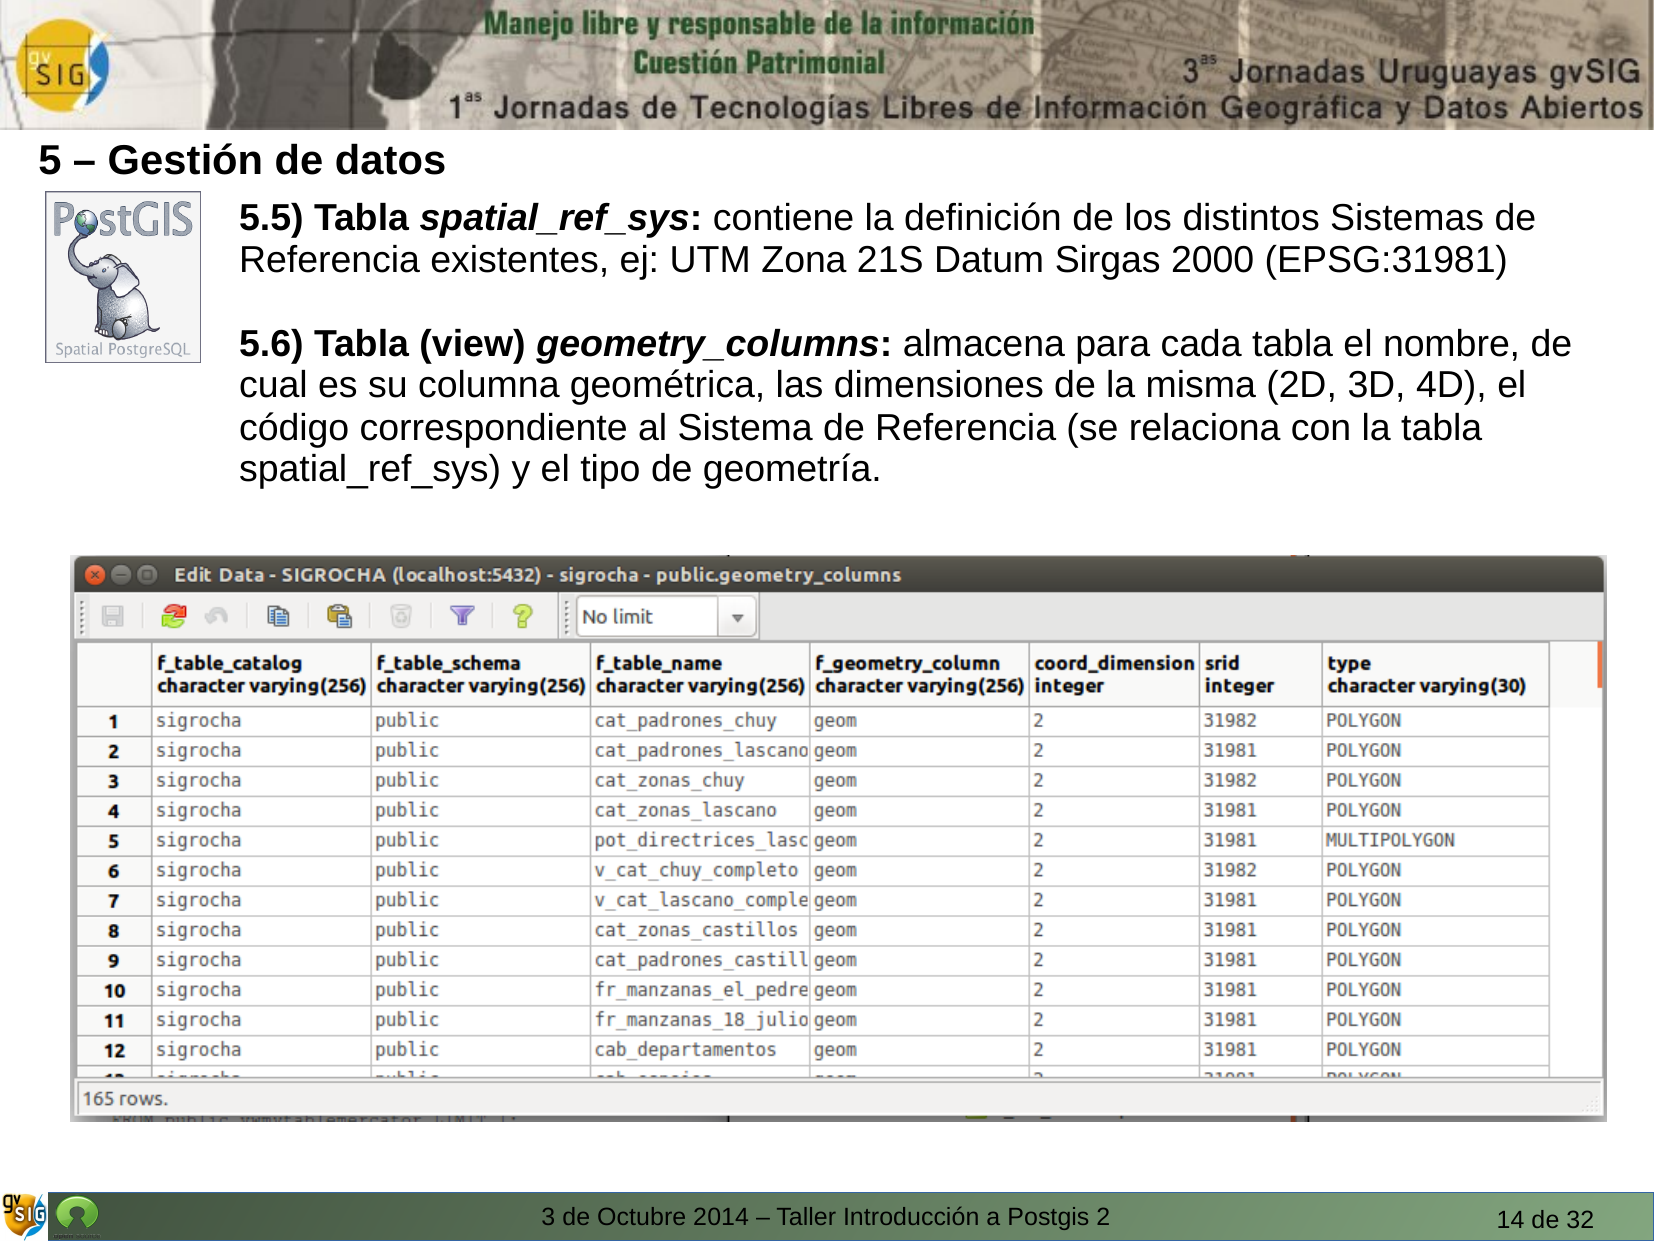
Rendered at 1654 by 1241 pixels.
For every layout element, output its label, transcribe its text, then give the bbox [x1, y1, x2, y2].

picture [45, 191, 201, 363]
text_box 5.5) Tabla spatial_ref_sys: contiene la definición de los distintos Sistemas de Referencia existentes, ej: UTM Zona 21S Datum Sirgas 2000 (EPSG:31981) 5.6) Tabla (view) geometry_columns: almacena para cada tabla el nombre, de cual es su columna geométrica, las dimensiones de la misma (2D, 3D, 4D), el código correspondiente al Sistema de Referencia (se relaciona con la tabla spatial_ref_sys) y el tipo de geometría. [224, 188, 1619, 624]
text_box 3 de Octubre 2014 – Taller Introducción a Postgis 2 [107, 1192, 1654, 1241]
text_box <número> de 32 [1481, 1198, 1654, 1241]
picture [0, 1192, 107, 1241]
picture [0, 0, 1654, 130]
picture [70, 326, 1607, 1123]
text_box 5 – Gestión de datos [23, 129, 1630, 192]
